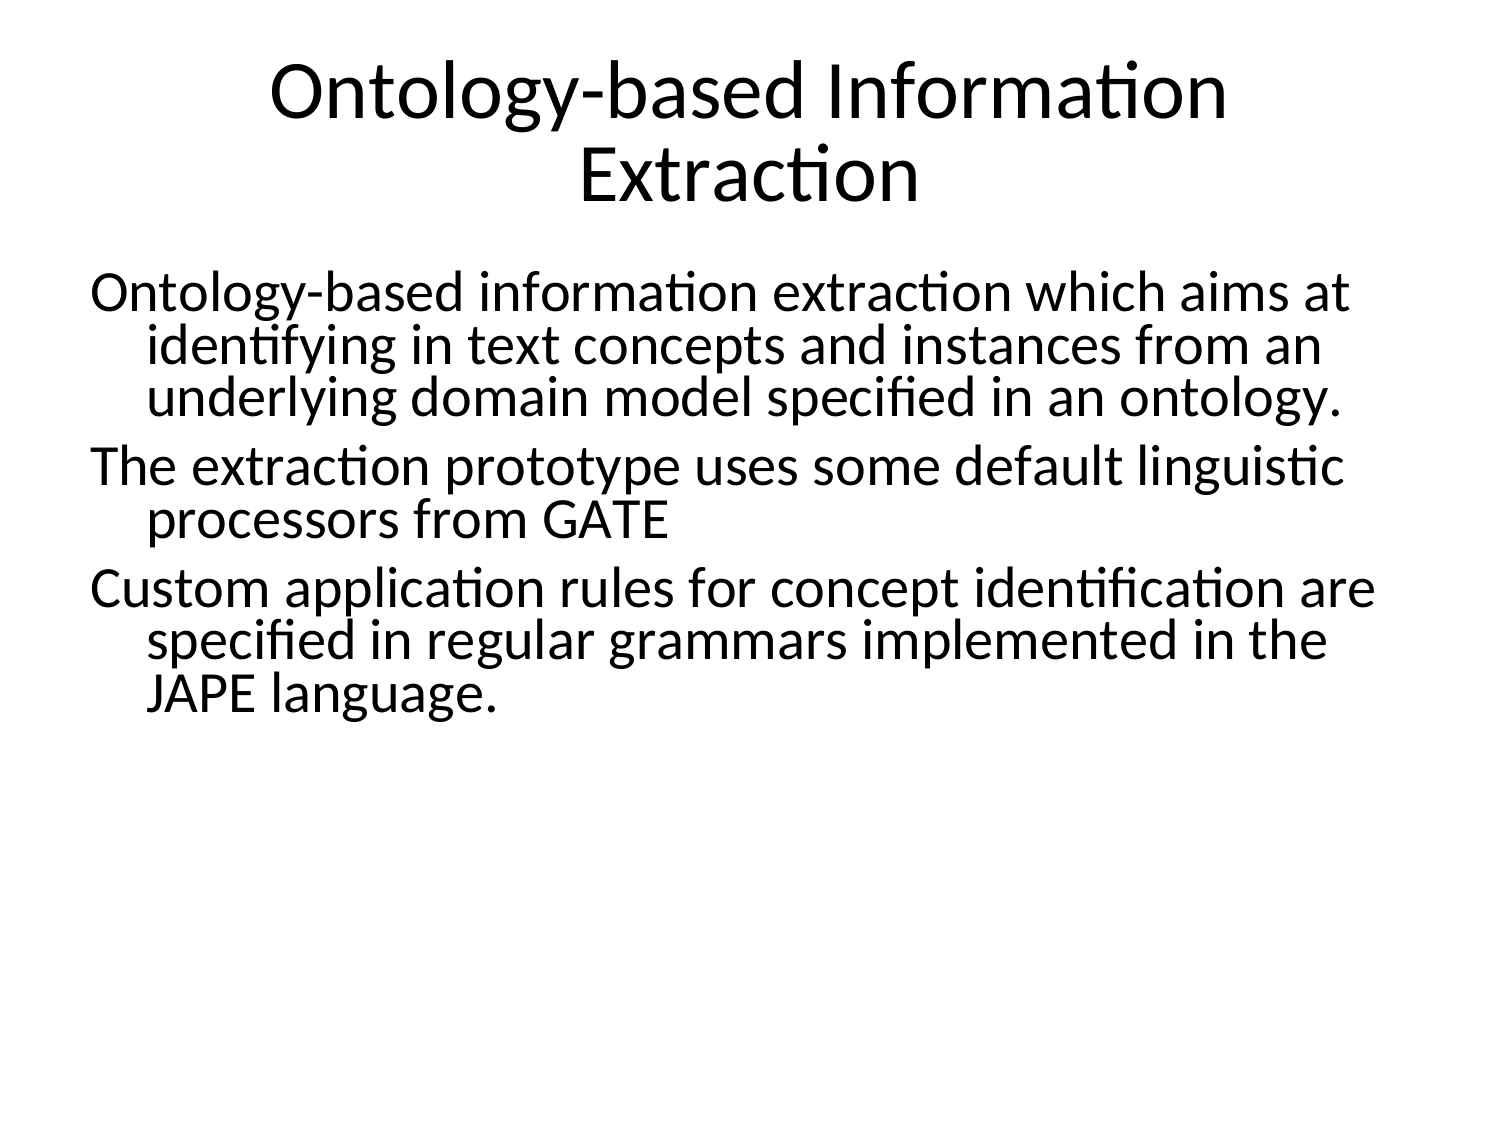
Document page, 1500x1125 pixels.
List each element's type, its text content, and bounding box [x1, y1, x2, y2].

list Ontology-based information extraction which aims at identifying in text concepts and instances from an underlying domain model specified in an ontology. The extraction prototype uses some default linguistic processors from GATE Custom application rules for concept identification are specified in regular grammars implemented in the JAPE language. [75, 262, 1426, 1006]
title Ontology-based Information Extraction [75, 31, 1426, 247]
